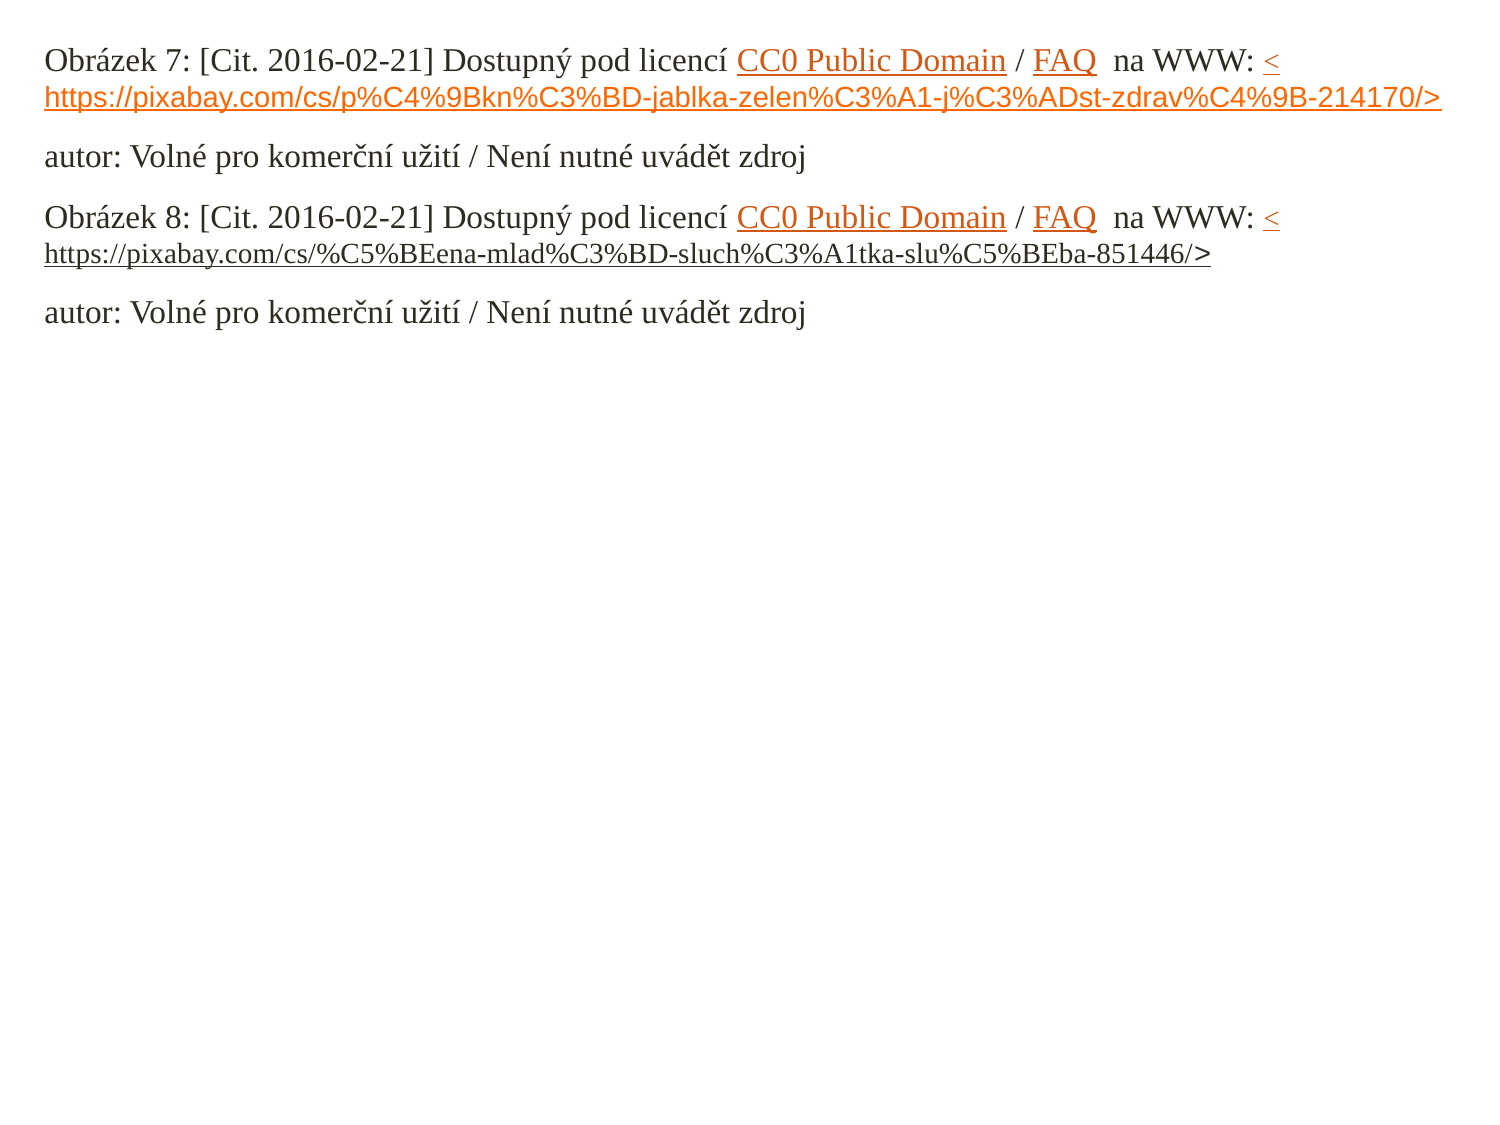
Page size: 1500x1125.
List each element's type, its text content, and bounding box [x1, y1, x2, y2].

list Obrázek 7: [Cit. 2016-02-21] Dostupný pod licencí CC0 Public Domain / FAQ na WWW: ˂https://pixabay.com/cs/p%C4%9Bkn%C3%BD-jablka-zelen%C3%A1-j%C3%ADst-zdrav%C4%9B-214170/˃ autor: Volné pro komerční užití / Není nutné uvádět zdroj Obrázek 8: [Cit. 2016-02-21] Dostupný pod licencí CC0 Public Domain / FAQ na WWW: ˂https://pixabay.com/cs/%C5%BEena-mlad%C3%BD-sluch%C3%A1tka-slu%C5%BEba-851446/˃ autor: Volné pro komerční užití / Není nutné uvádět zdroj [29, 31, 1471, 1094]
